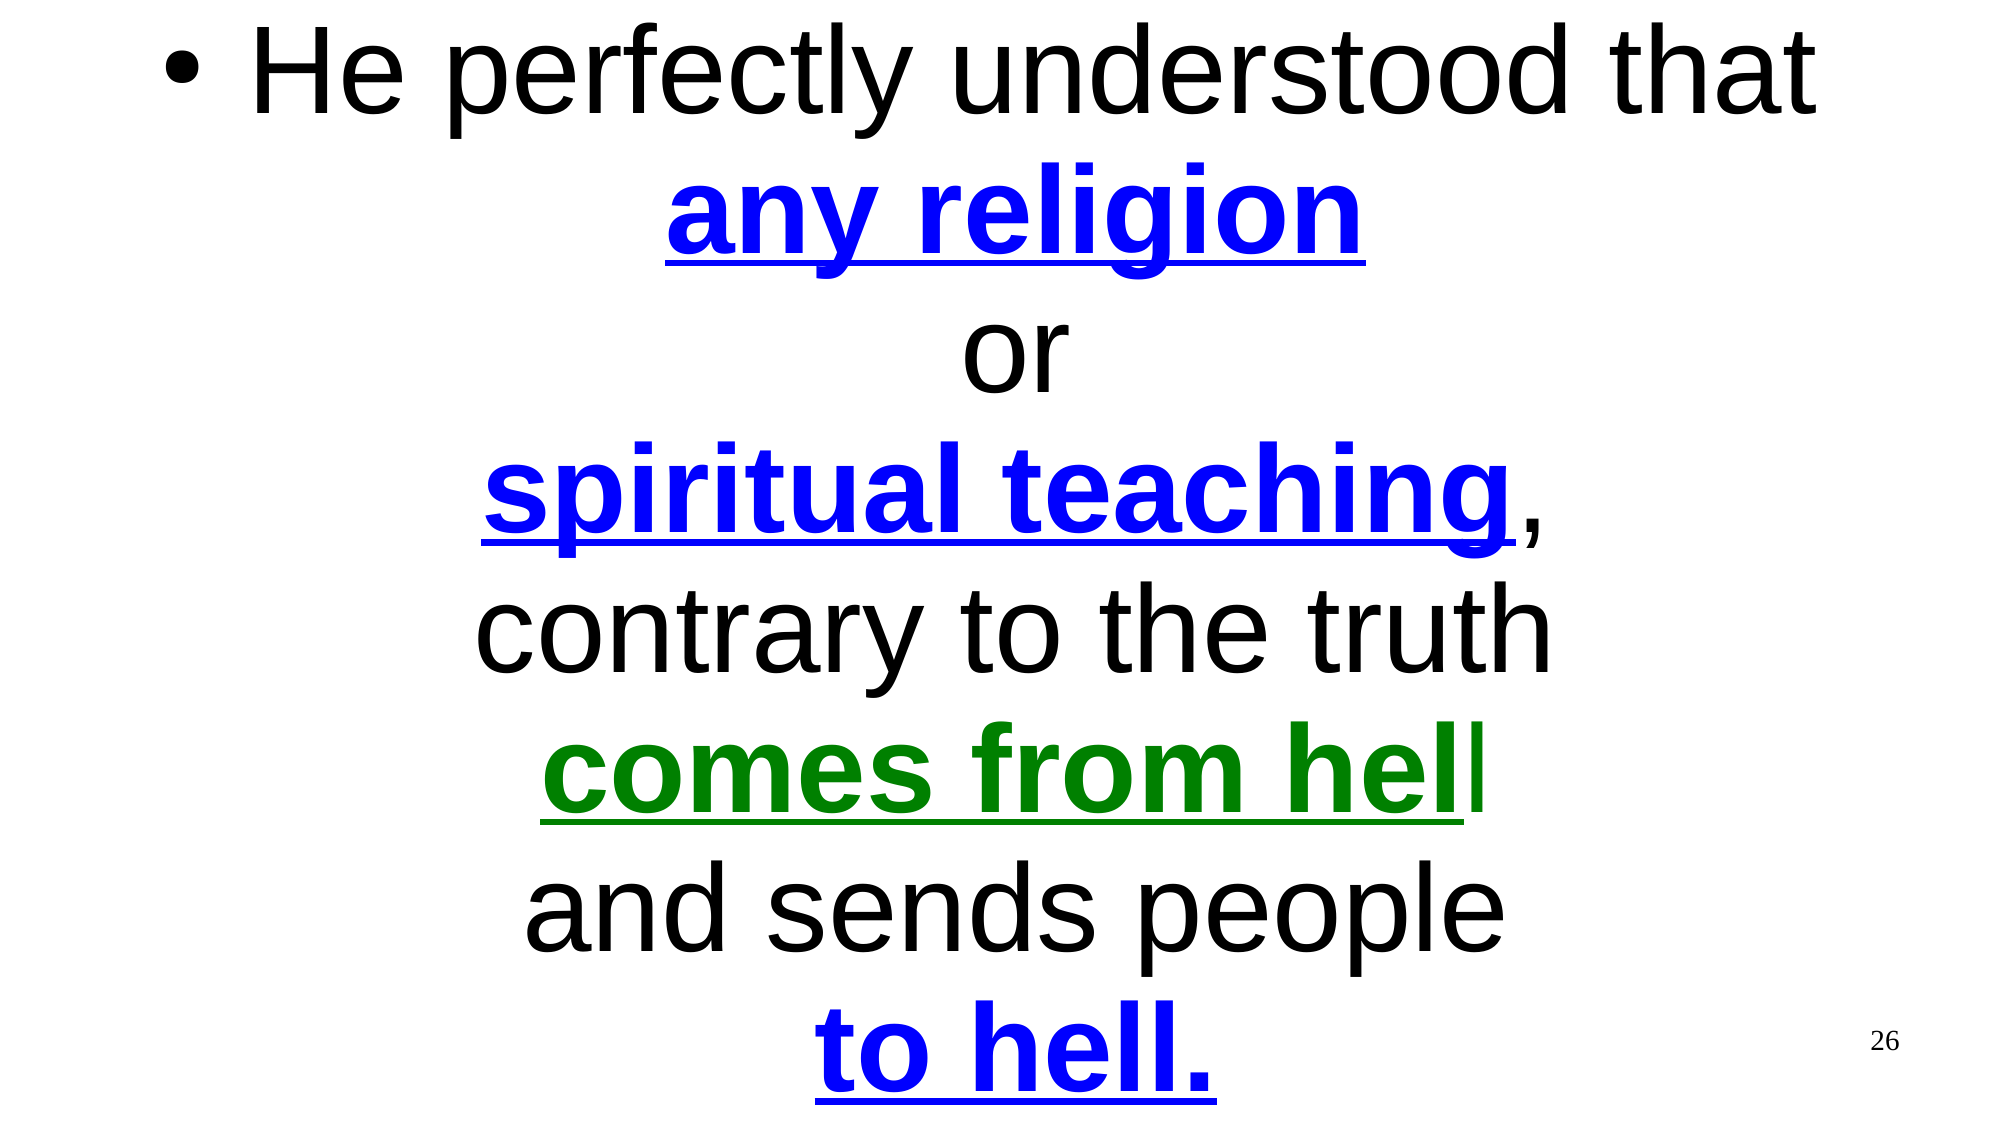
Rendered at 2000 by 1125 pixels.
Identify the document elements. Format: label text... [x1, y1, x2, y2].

list He perfectly understood that any religion or spiritual teaching, contrary to the truth comes from hell and sends people to hell. [0, 0, 1996, 1123]
